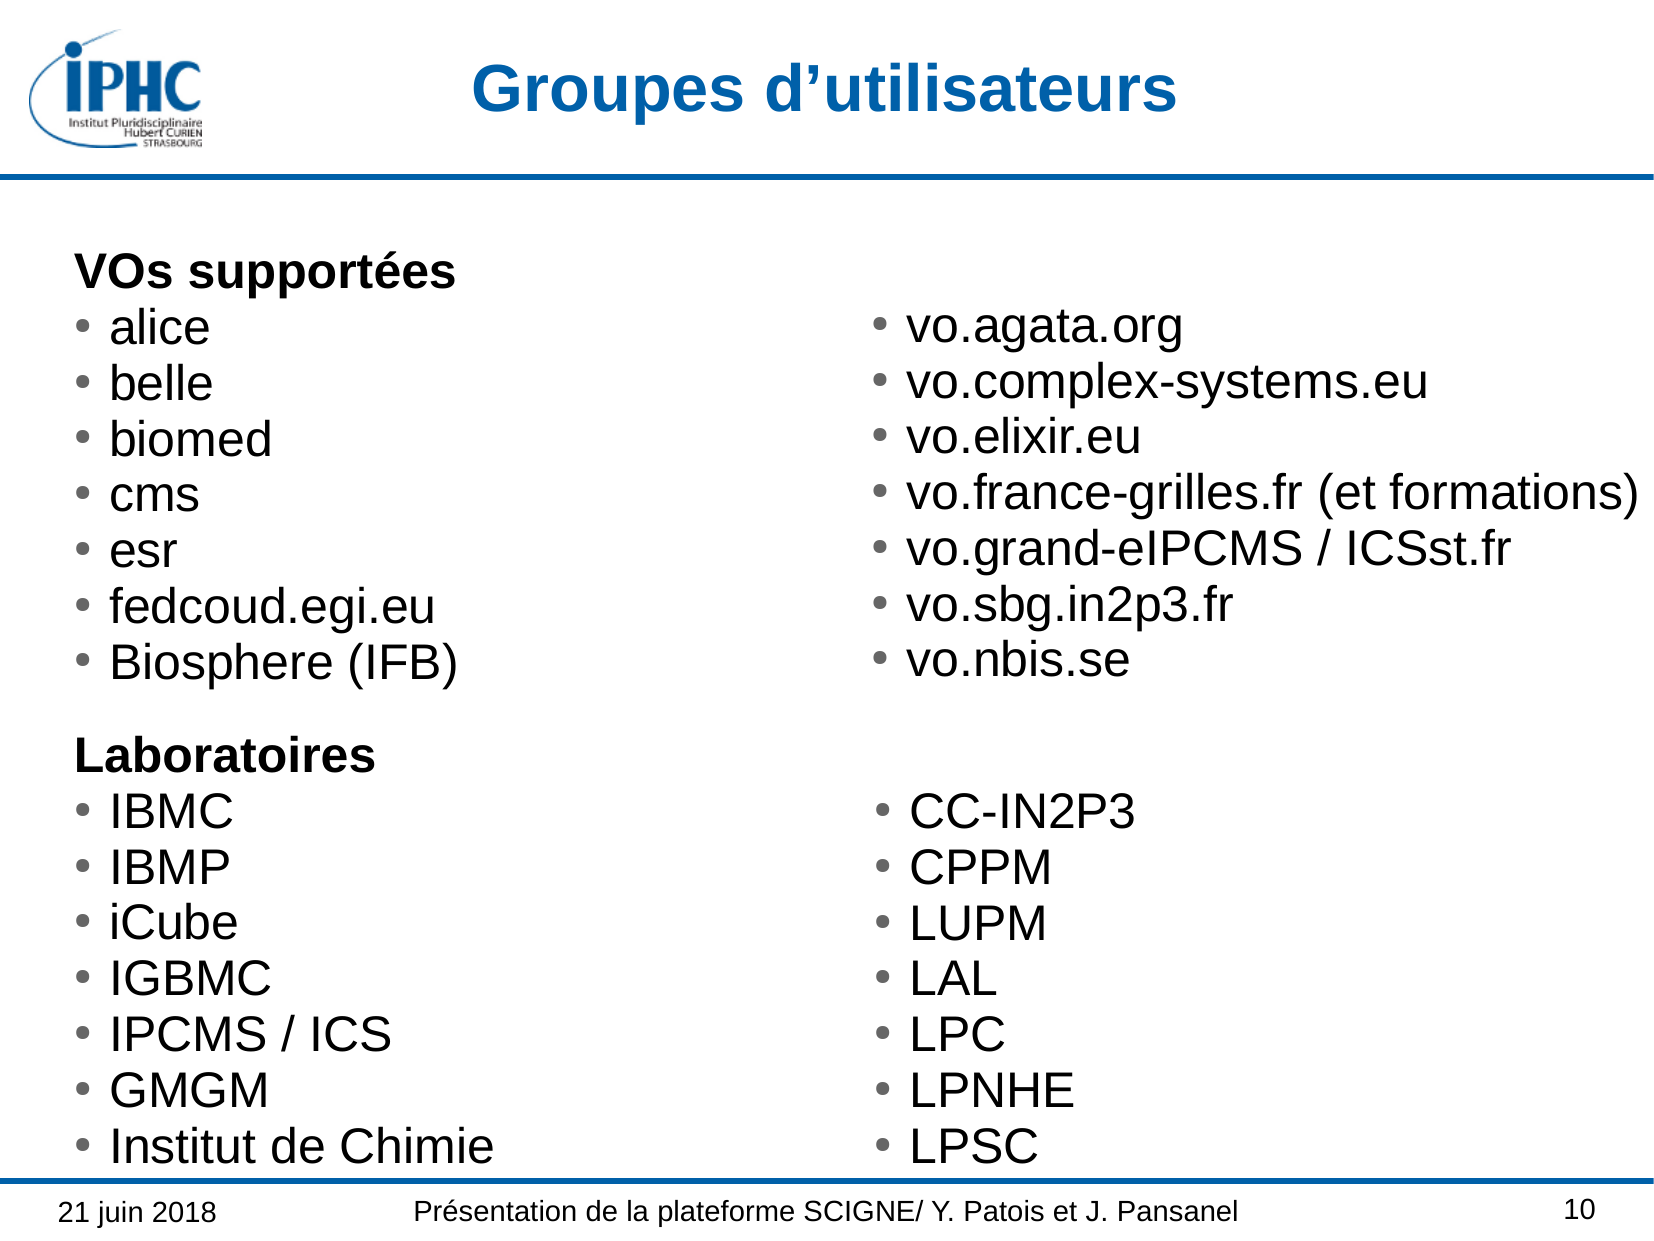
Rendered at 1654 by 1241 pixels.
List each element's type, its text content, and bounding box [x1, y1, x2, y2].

text_box VOs supportées alice belle biomed cms esr fedcoud.egi.eu Biosphere (IFB) [59, 236, 1595, 753]
text_box Laboratoires IBMC IBMP iCube IGBMC IPCMS / ICS GMGM Institut de Chimie [59, 720, 511, 1182]
text_box Groupes d’utilisateurs [457, 43, 1197, 134]
text_box vo.agata.org vo.complex-systems.eu vo.elixir.eu vo.france-grilles.fr (et formations) vo.grand-eIPCMS / ICSst.fr vo.sbg.in2p3.fr vo.nbis.se [856, 289, 1654, 765]
picture [29, 29, 202, 148]
text_box CC-IN2P3 CPPM LUPM LAL LPC LPNHE LPSC [859, 776, 1447, 1182]
